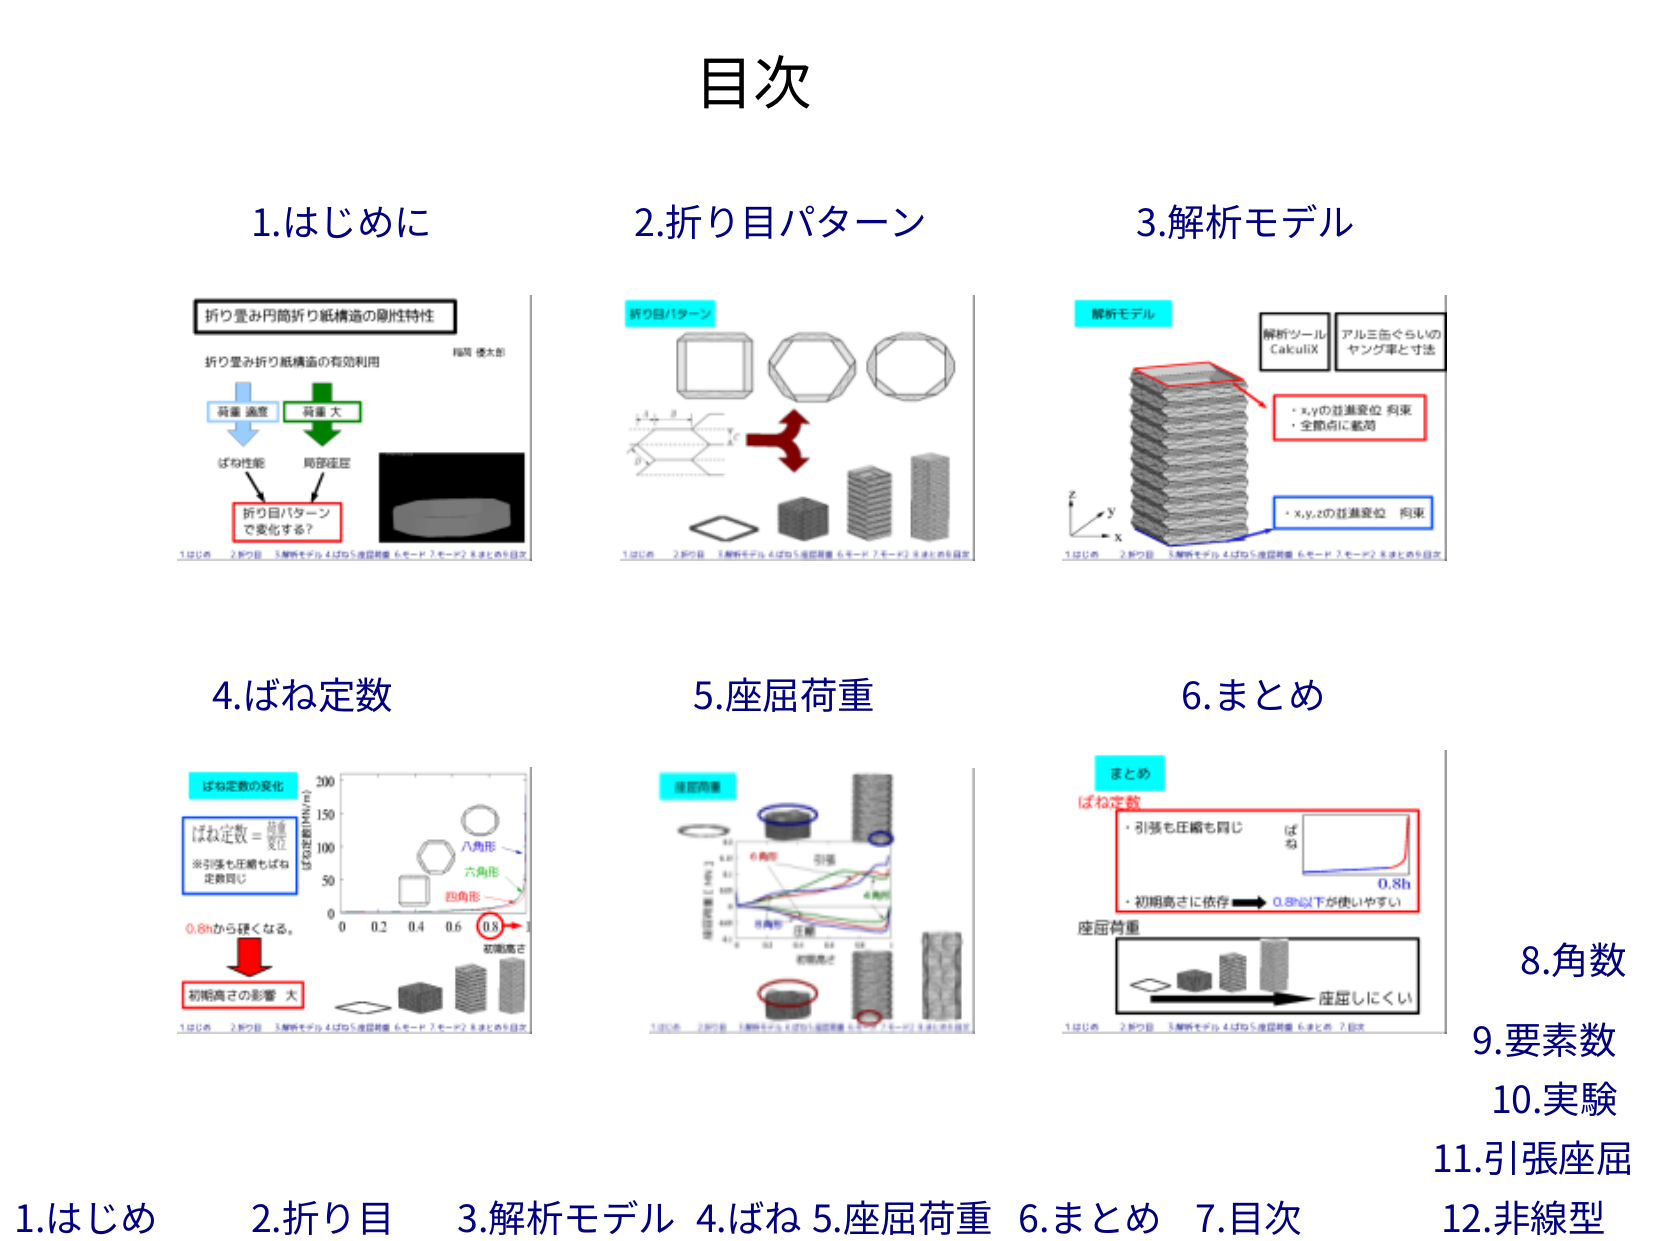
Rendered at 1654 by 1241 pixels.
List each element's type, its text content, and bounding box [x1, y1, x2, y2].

text_box 9.要素数 [1458, 1003, 1654, 1084]
text_box 6.まとめ [1167, 658, 1363, 739]
text_box 2.折り目パターン [620, 185, 1016, 266]
text_box 2.折り目 [236, 1181, 432, 1241]
text_box 1.はじめに [236, 185, 482, 266]
text_box 目次 [680, 29, 827, 121]
text_box 8.角数 [1505, 923, 1652, 1003]
text_box 7.目次 [1181, 1181, 1327, 1241]
text_box 3.解析モデル [1121, 185, 1418, 266]
picture [620, 295, 975, 561]
text_box 6.まとめ [1003, 1181, 1181, 1241]
picture [1062, 295, 1447, 562]
text_box 11.引張座屈 [1417, 1122, 1654, 1203]
text_box 4.ばね [681, 1181, 797, 1241]
text_box 5.座屈荷重 [797, 1181, 1003, 1241]
picture [1062, 750, 1447, 1034]
picture [177, 295, 532, 562]
text_box 1.はじめ [0, 1181, 196, 1241]
text_box 4.ばね定数 [197, 658, 443, 739]
picture [177, 767, 532, 1034]
text_box 5.座屈荷重 [679, 658, 927, 739]
text_box 10.実験 [1476, 1062, 1654, 1122]
picture [649, 768, 975, 1034]
text_box 3.解析モデル [442, 1181, 681, 1241]
text_box 12.非線型 [1426, 1181, 1654, 1241]
